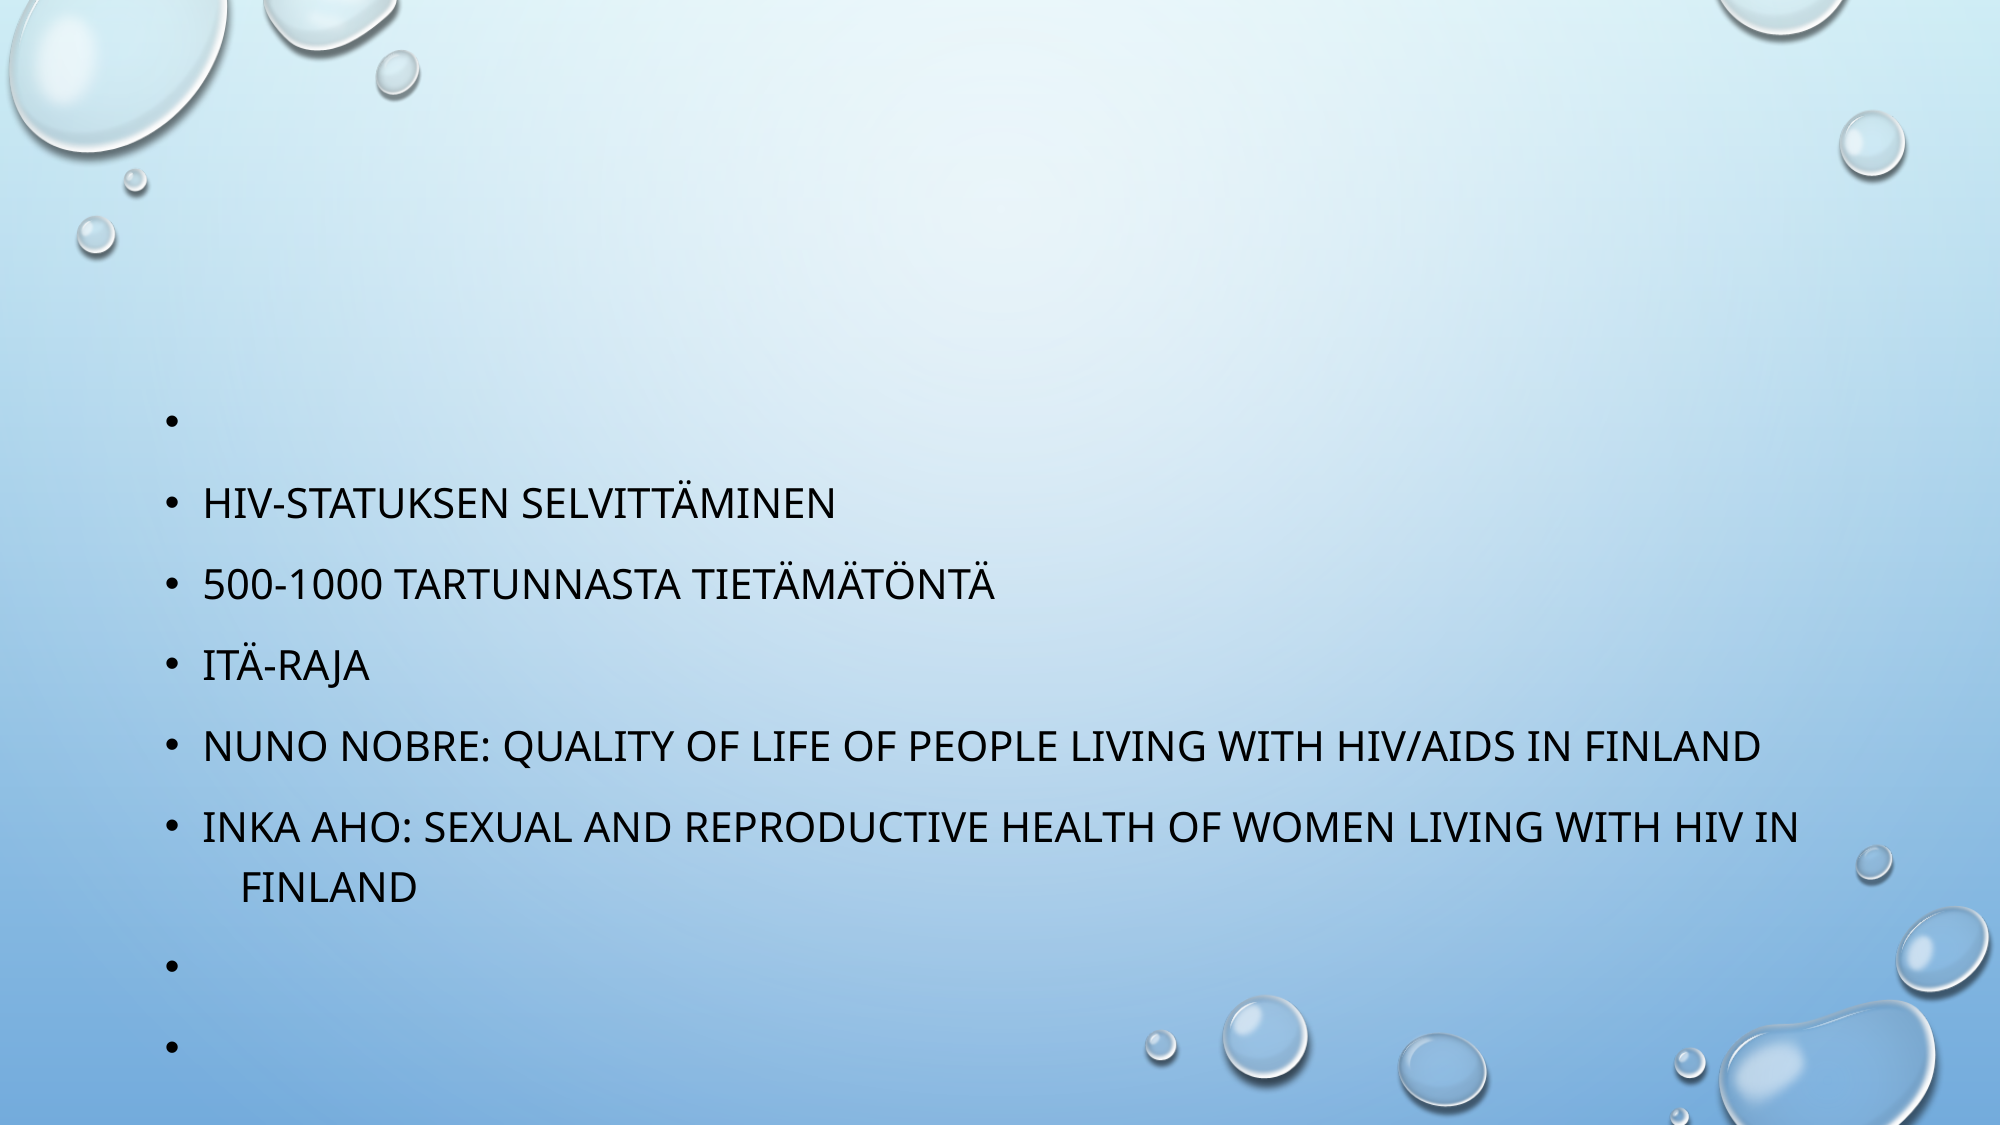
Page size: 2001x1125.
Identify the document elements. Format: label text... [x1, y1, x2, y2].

list HIV-statuksen selvittäminen 500-1000 tartunnasta tietämätöntä Itä-raja Nuno Nobre: Quality of life of people living with HIV/AIDS in Finland Inka aho: Sexual and reproductive health of women living with HIV in Finland [149, 388, 1850, 950]
